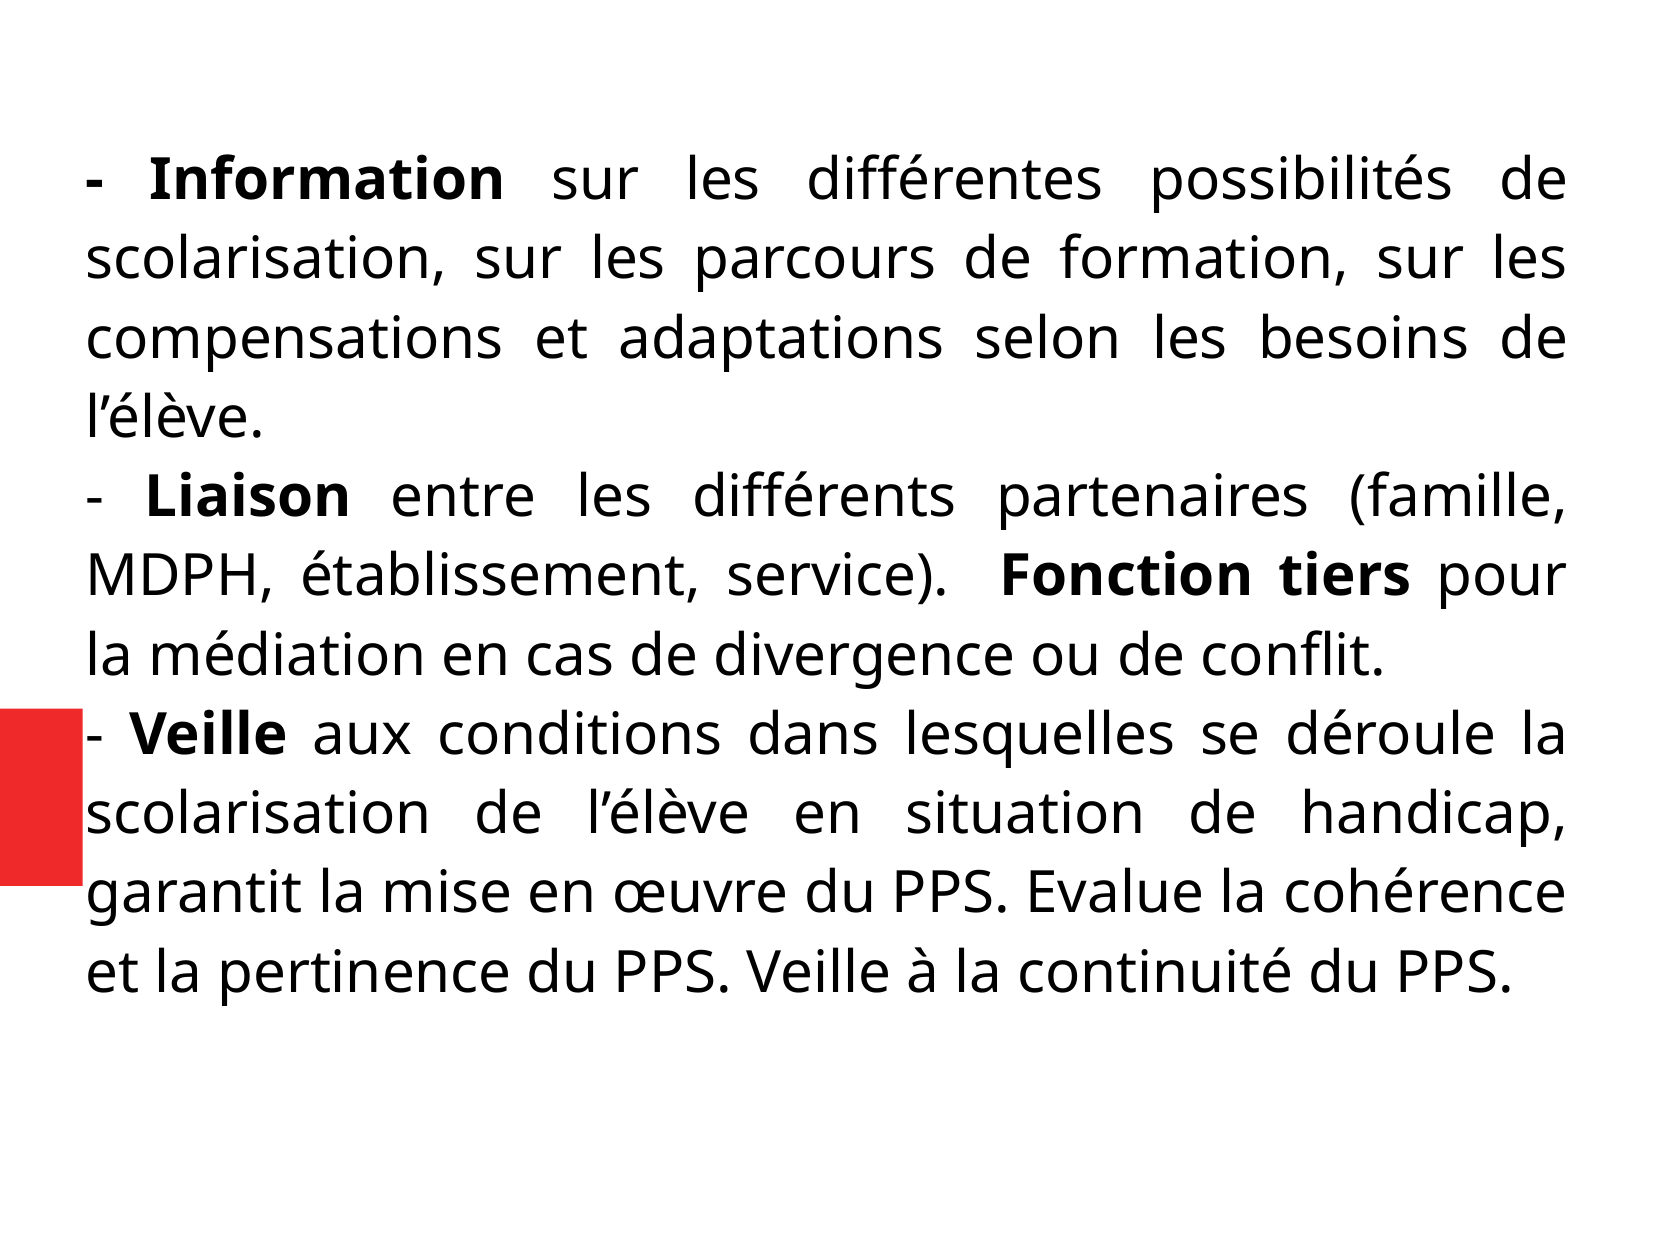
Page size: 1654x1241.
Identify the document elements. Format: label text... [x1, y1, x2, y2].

text_box - Information sur les différentes possibilités de scolarisation, sur les parcours de formation, sur les compensations et adaptations selon les besoins de l’élève. - Liaison entre les différents partenaires (famille, MDPH, établissement, service). Fonction tiers pour la médiation en cas de divergence ou de conflit. - Veille aux conditions dans lesquelles se déroule la scolarisation de l’élève en situation de handicap, garantit la mise en œuvre du PPS. Evalue la cohérence et la pertinence du PPS. Veille à la continuité du PPS. [70, 129, 1583, 1193]
